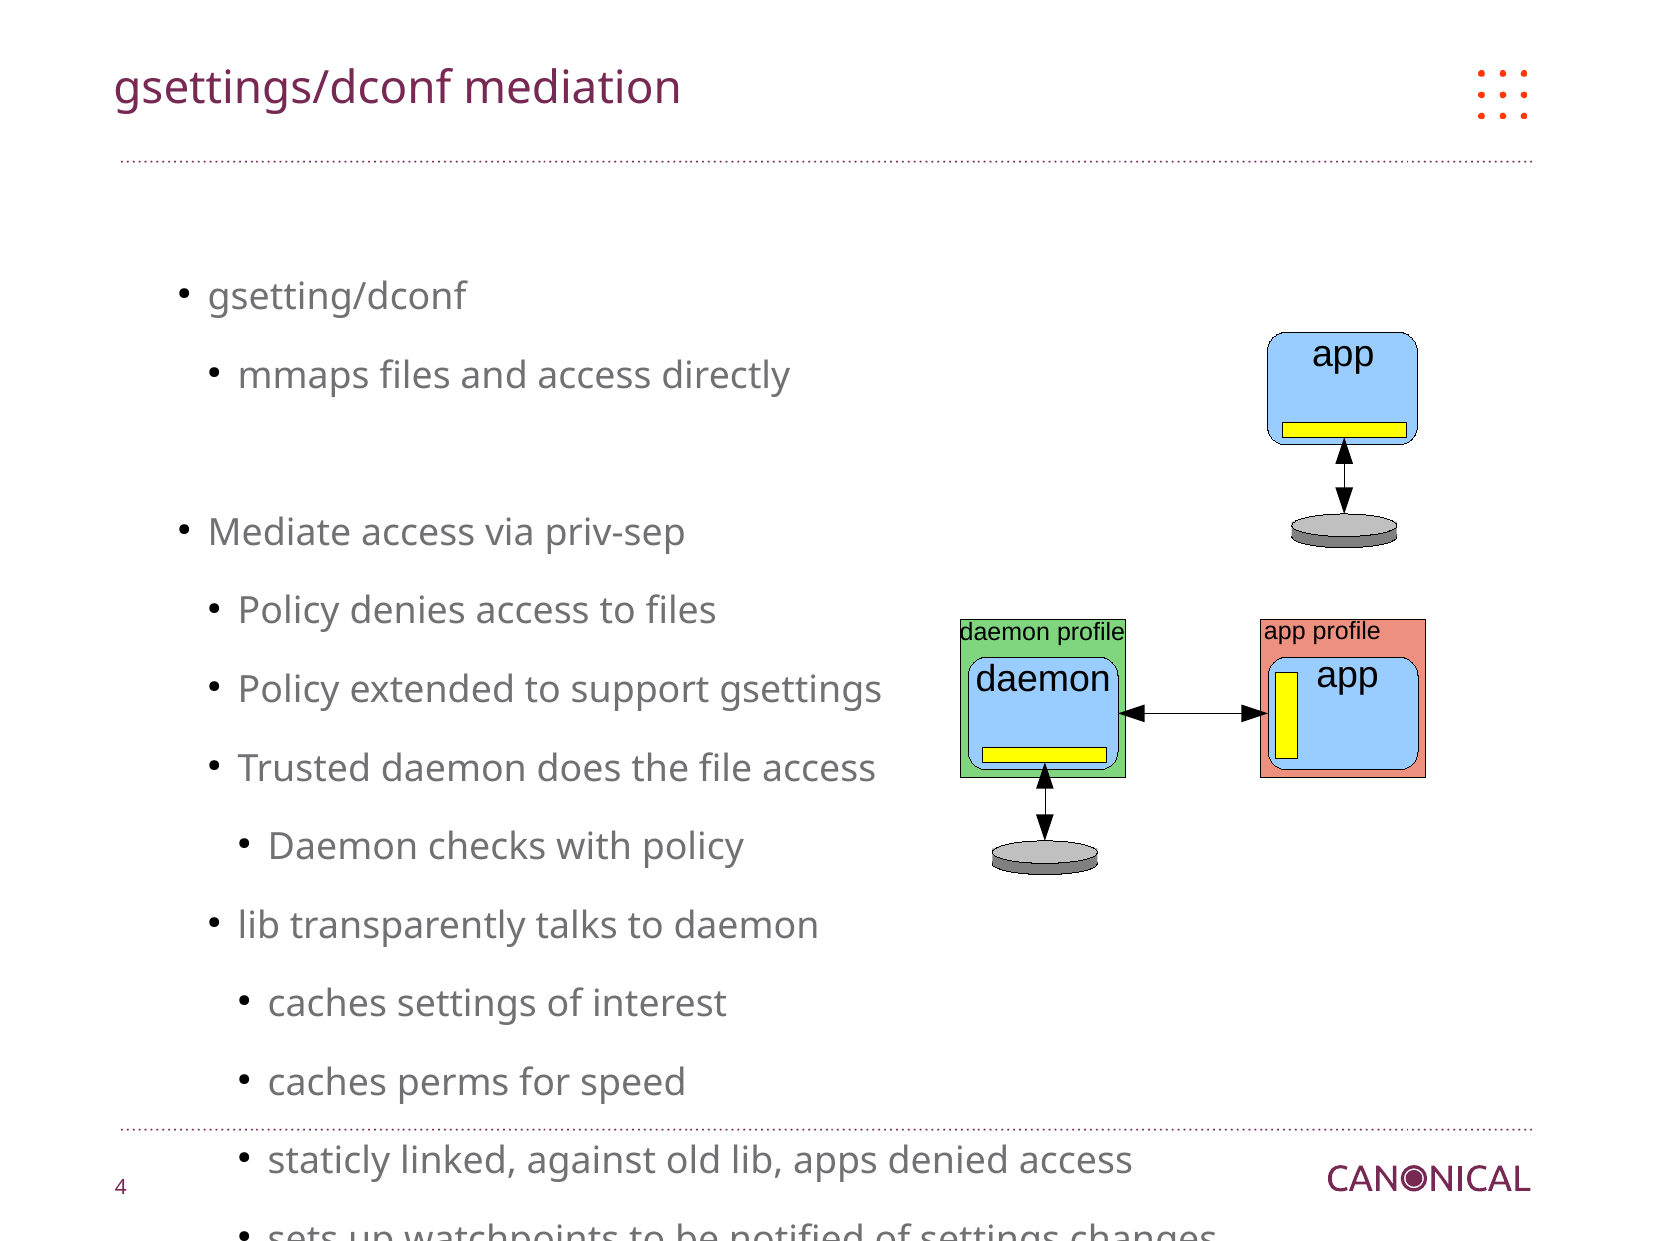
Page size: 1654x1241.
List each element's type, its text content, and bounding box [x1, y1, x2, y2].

text_box [1260, 619, 1426, 778]
picture [111, 1127, 1533, 1134]
text_box daemon profile [944, 610, 1141, 654]
text_box [992, 840, 1098, 875]
text_box [1267, 332, 1418, 445]
text_box app [1297, 324, 1390, 382]
picture [111, 159, 1533, 166]
text_box app profile [1249, 609, 1397, 653]
text_box app [1301, 653, 1394, 703]
title gsettings/dconf mediation [113, 59, 1382, 112]
text_box [1291, 513, 1397, 548]
text_box daemon [960, 654, 1126, 707]
list gsetting/dconf mmaps files and access directly Mediate access via priv-sep Policy denies access to files Policy extended to support gsettings Trusted daemon does the file access Daemon checks with policy lib transparently talks to daemon caches settings of interest caches perms for speed staticly linked, against old lib, apps denied access sets up watchpoints to be notified of settings changes [147, 256, 1506, 1123]
text_box [960, 707, 1126, 778]
picture [1478, 70, 1527, 119]
